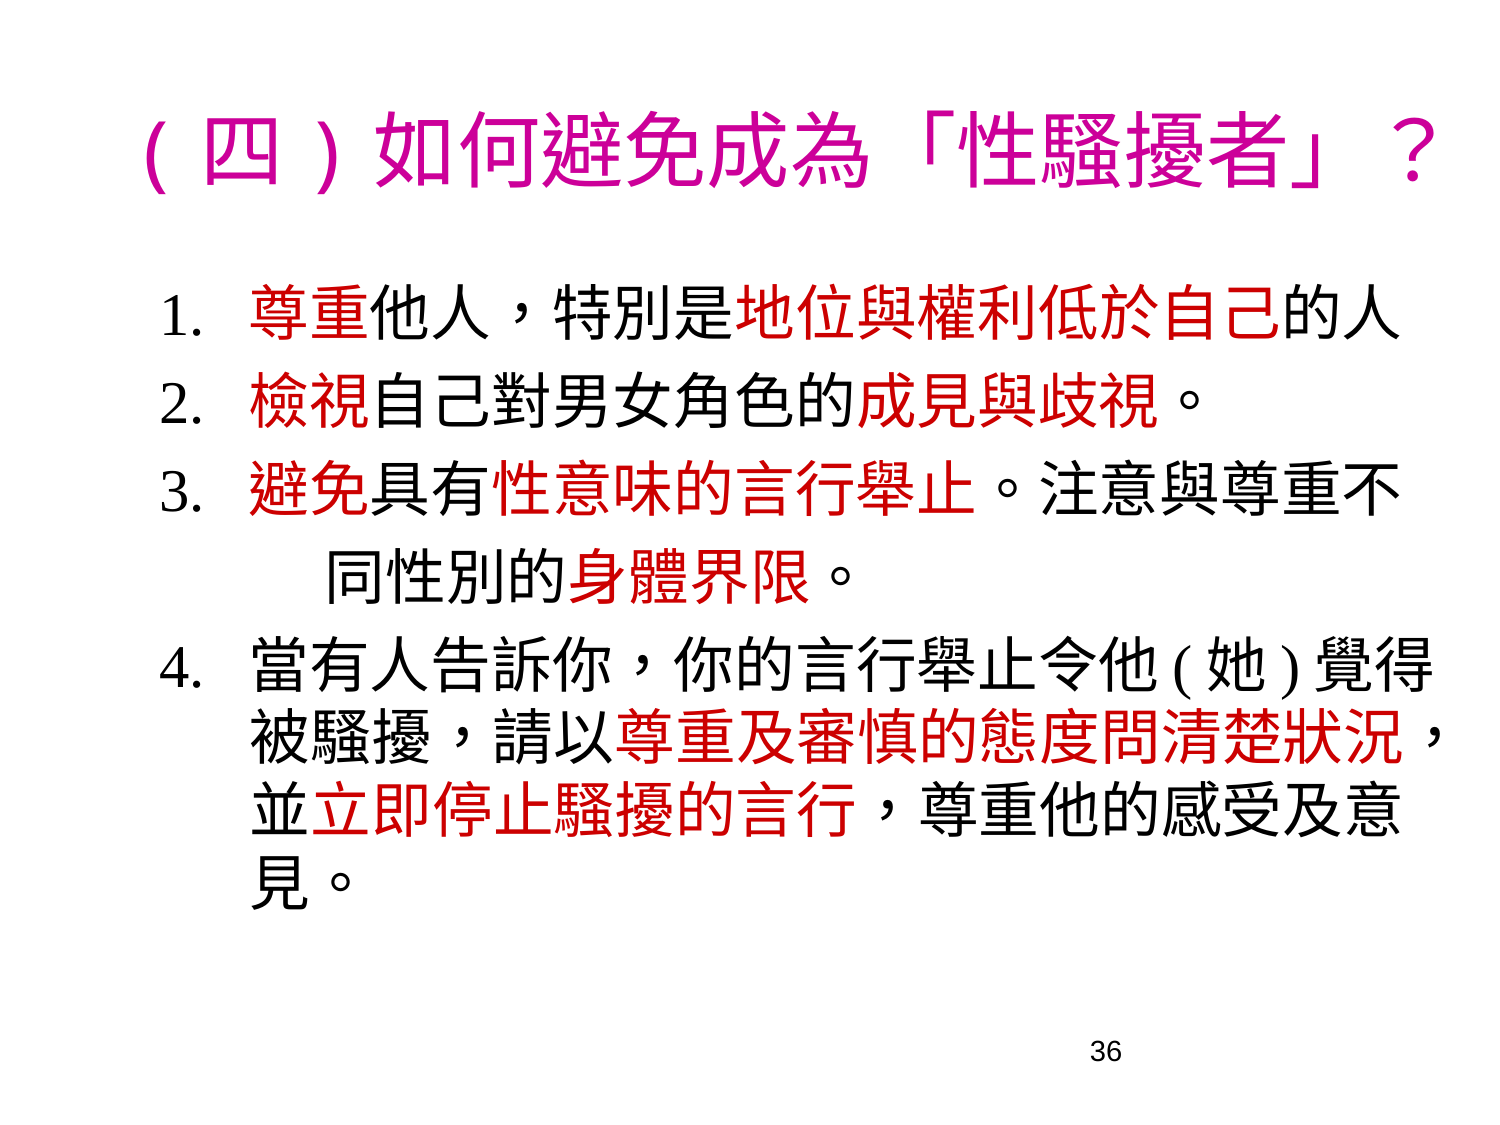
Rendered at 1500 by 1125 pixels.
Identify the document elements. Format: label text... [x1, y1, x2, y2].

list 1. 尊重他人，特別是地位與權利低於自己的人 2. 檢視自己對男女角色的成見與歧視。 3. 避免具有性意味的言行舉止。注意與尊重不 同性別的身體界限。 4. 當有人告訴你，你的言行舉止令他(她)覺得被騷擾，請以尊重及審慎的態度問清楚狀況，並立即停止騷擾的言行，尊重他的感受及意見。 [53, 267, 1471, 1012]
text_box (四)如何避免成為「性騷擾者」？ [77, 66, 1427, 206]
text_box [1074, 1024, 1426, 1103]
